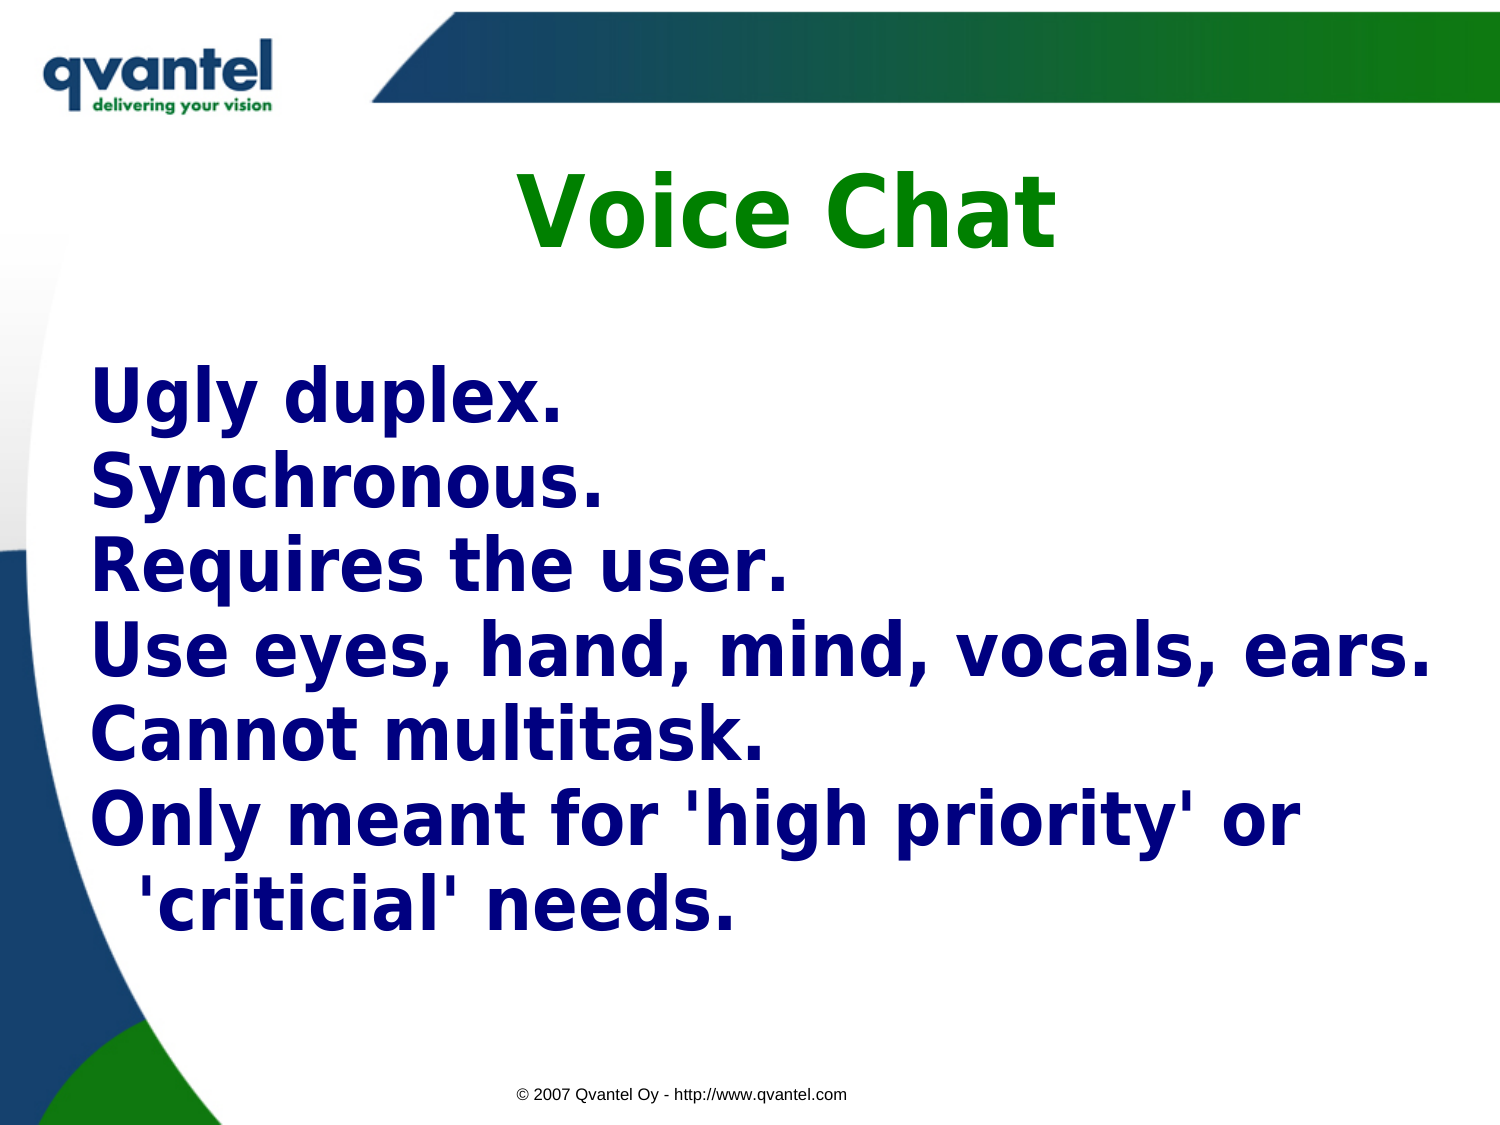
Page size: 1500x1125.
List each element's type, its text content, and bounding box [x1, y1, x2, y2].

text_box Voice Chat Ugly duplex. Synchronous. Requires the user. Use eyes, hand, mind, vocals, ears. Cannot multitask. Only meant for 'high priority' or 'criticial' needs. [75, 149, 1500, 959]
picture [0, 0, 1500, 1125]
